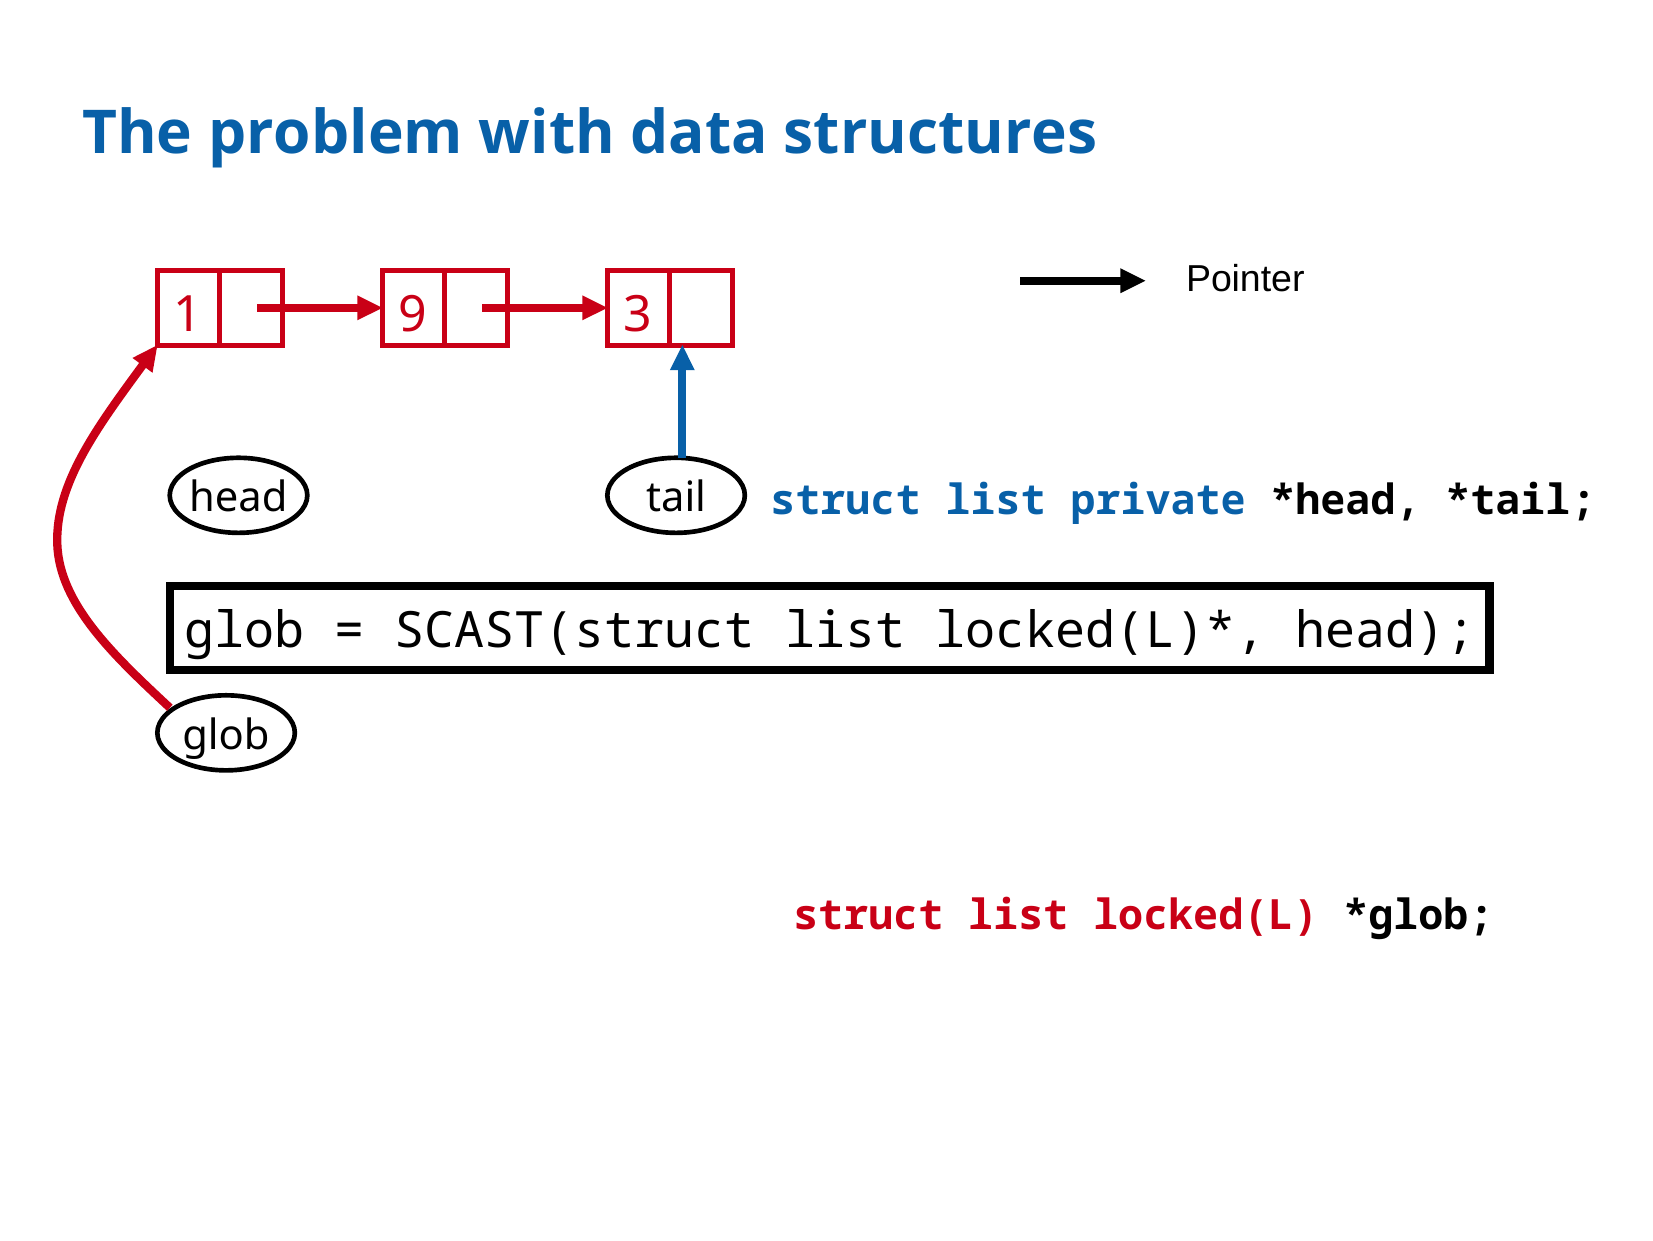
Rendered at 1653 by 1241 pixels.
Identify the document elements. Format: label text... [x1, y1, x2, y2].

title The problem with data structures [82, 49, 1572, 211]
text_box Pointer [1171, 250, 1320, 307]
text_box 9 [384, 270, 443, 354]
text_box struct list private *head, *tail; [755, 461, 1653, 527]
text_box glob [157, 695, 295, 771]
text_box head [169, 457, 308, 533]
text_box struct list locked(L) *glob; [778, 877, 1509, 943]
text_box tail [607, 457, 745, 533]
text_box glob = SCAST(struct list locked(L)*, head); [169, 586, 1490, 670]
text_box 3 [609, 270, 668, 354]
text_box 1 [159, 270, 218, 354]
